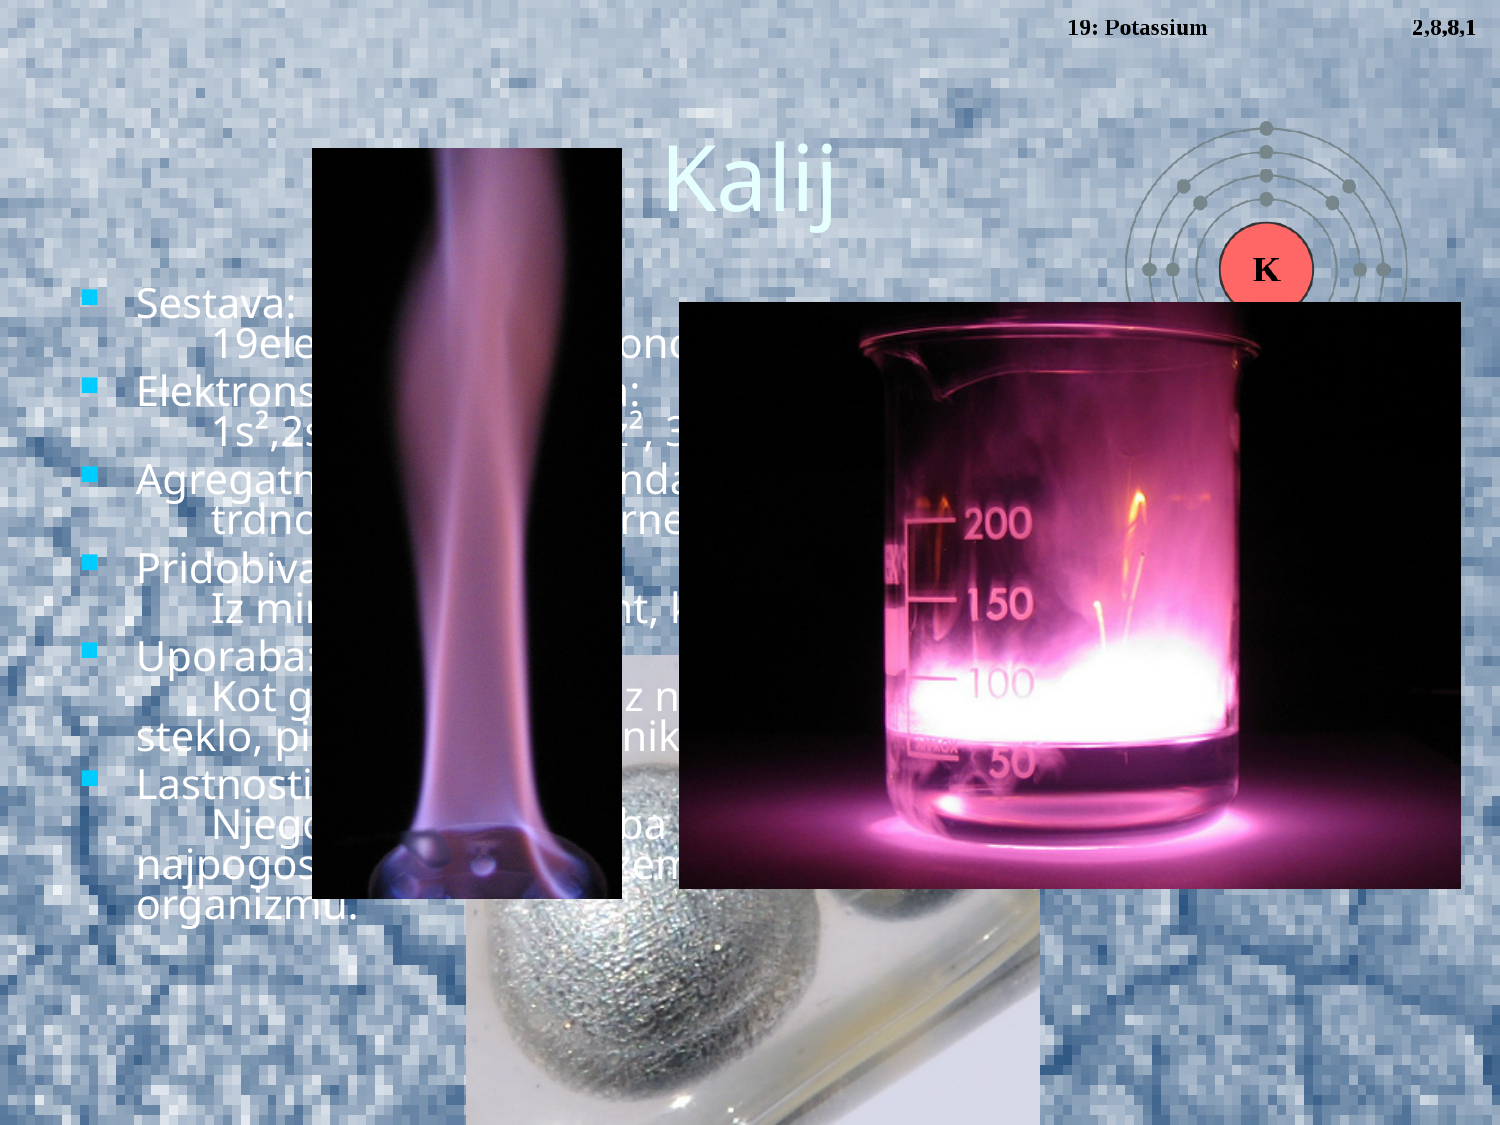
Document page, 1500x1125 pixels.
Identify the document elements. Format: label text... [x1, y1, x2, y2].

title Kalij [75, 62, 1032, 278]
picture [0, 0, 1500, 1125]
text_box Sestava: 19elektronov, 19protonov, 20nevtronov Elektronska konfiguracija: 1s²,2s, 2px², 2py², 2pz², 3s², 3px², 3py², 3pz², 4s Agregatno stanje (Pri standardnih pogojih): trdno -> mehek, srebrne barve Pridobivanje: Iz mineralov (karnalint, kainit, silvin) Uporaba: Kot gnojilo, za zlitine z natrijem. Pomemben v organizmu, steklo, pirotehnika(smodnik), milo. Lastnosti: Njegov plamen je treba gasiti s peskom ali grafitom. Je 7. najpogostejši element v zemljini skorji. Ima pomembno vlogo v organizmu. [64, 278, 1415, 954]
